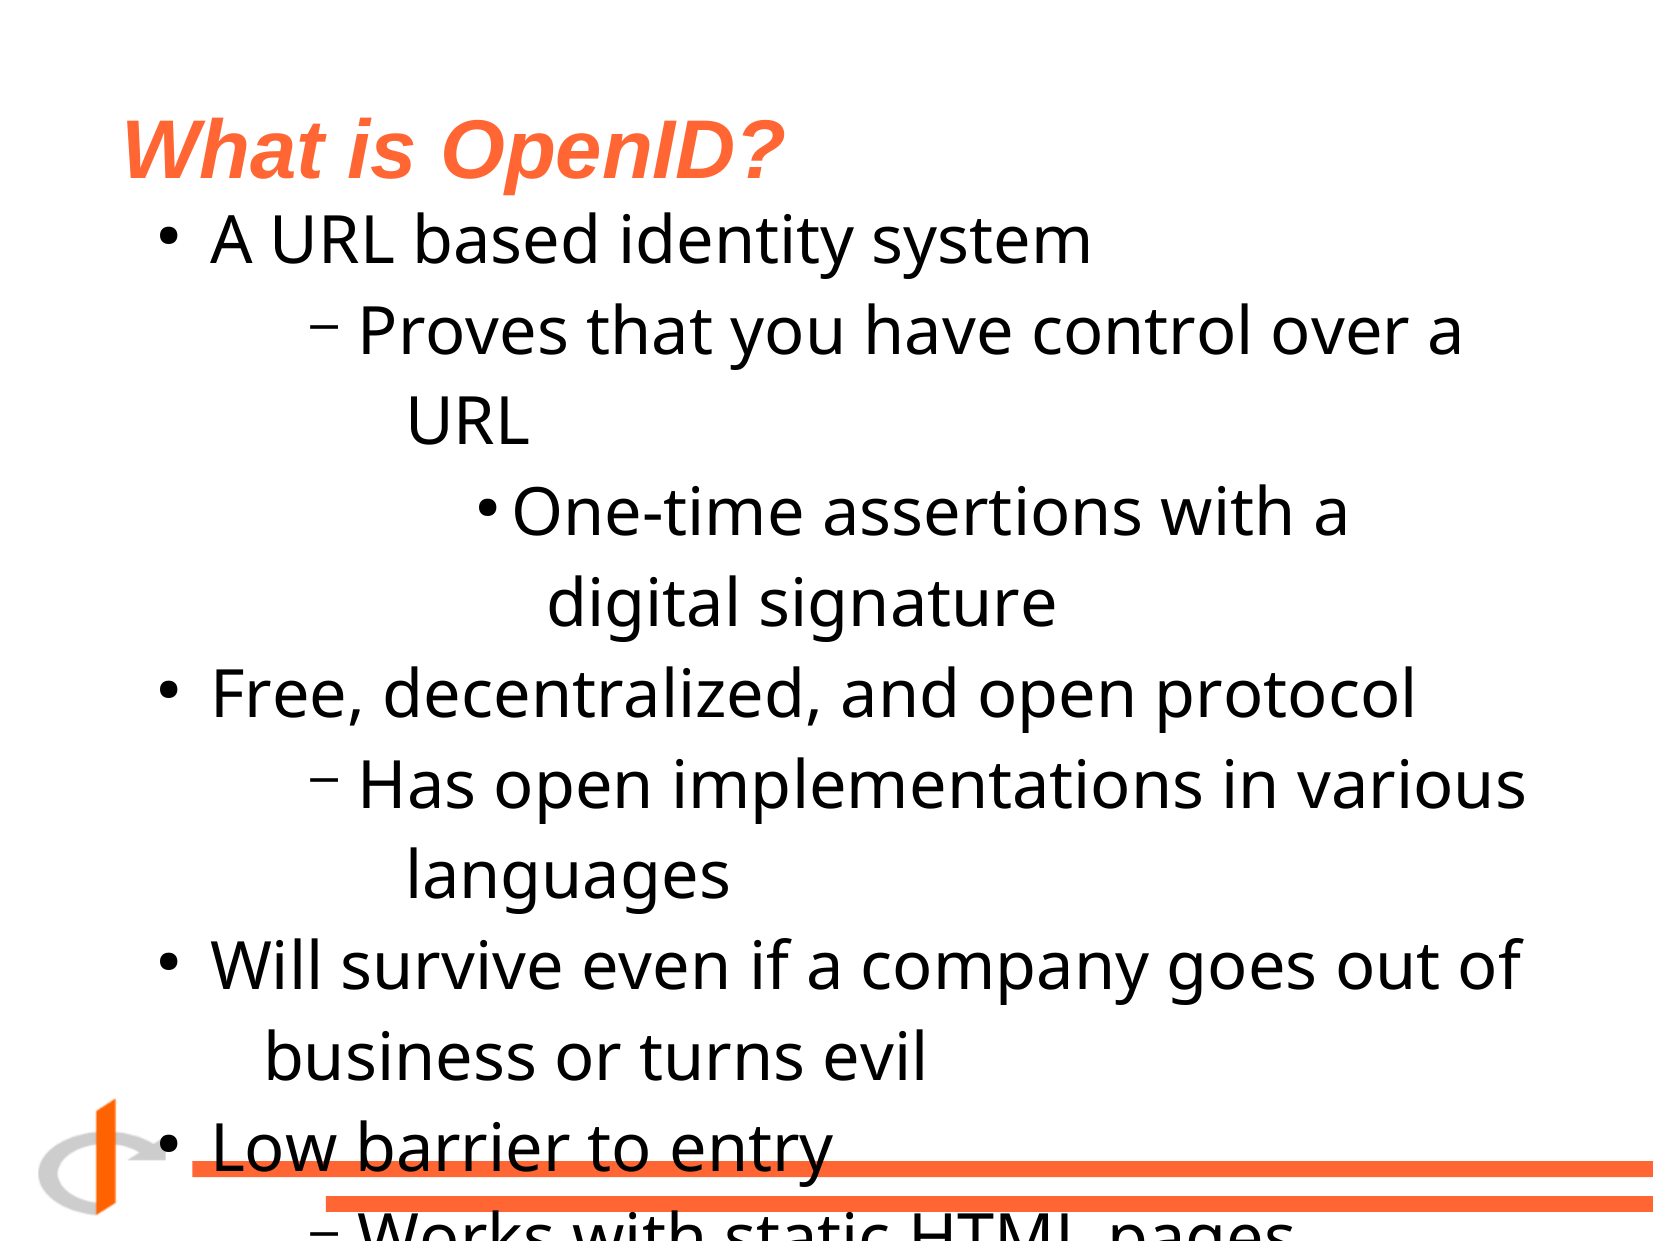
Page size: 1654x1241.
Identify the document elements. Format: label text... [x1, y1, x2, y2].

picture [33, 1090, 170, 1220]
list A URL based identity system Proves that you have control over a URL One-time assertions with a digital signature Free, decentralized, and open protocol Has open implementations in various languages Will survive even if a company goes out of business or turns evil Low barrier to entry Works with static HTML pages No SSL required No browser plugins required [121, 192, 1561, 1109]
title What is OpenID? [121, 46, 1534, 192]
